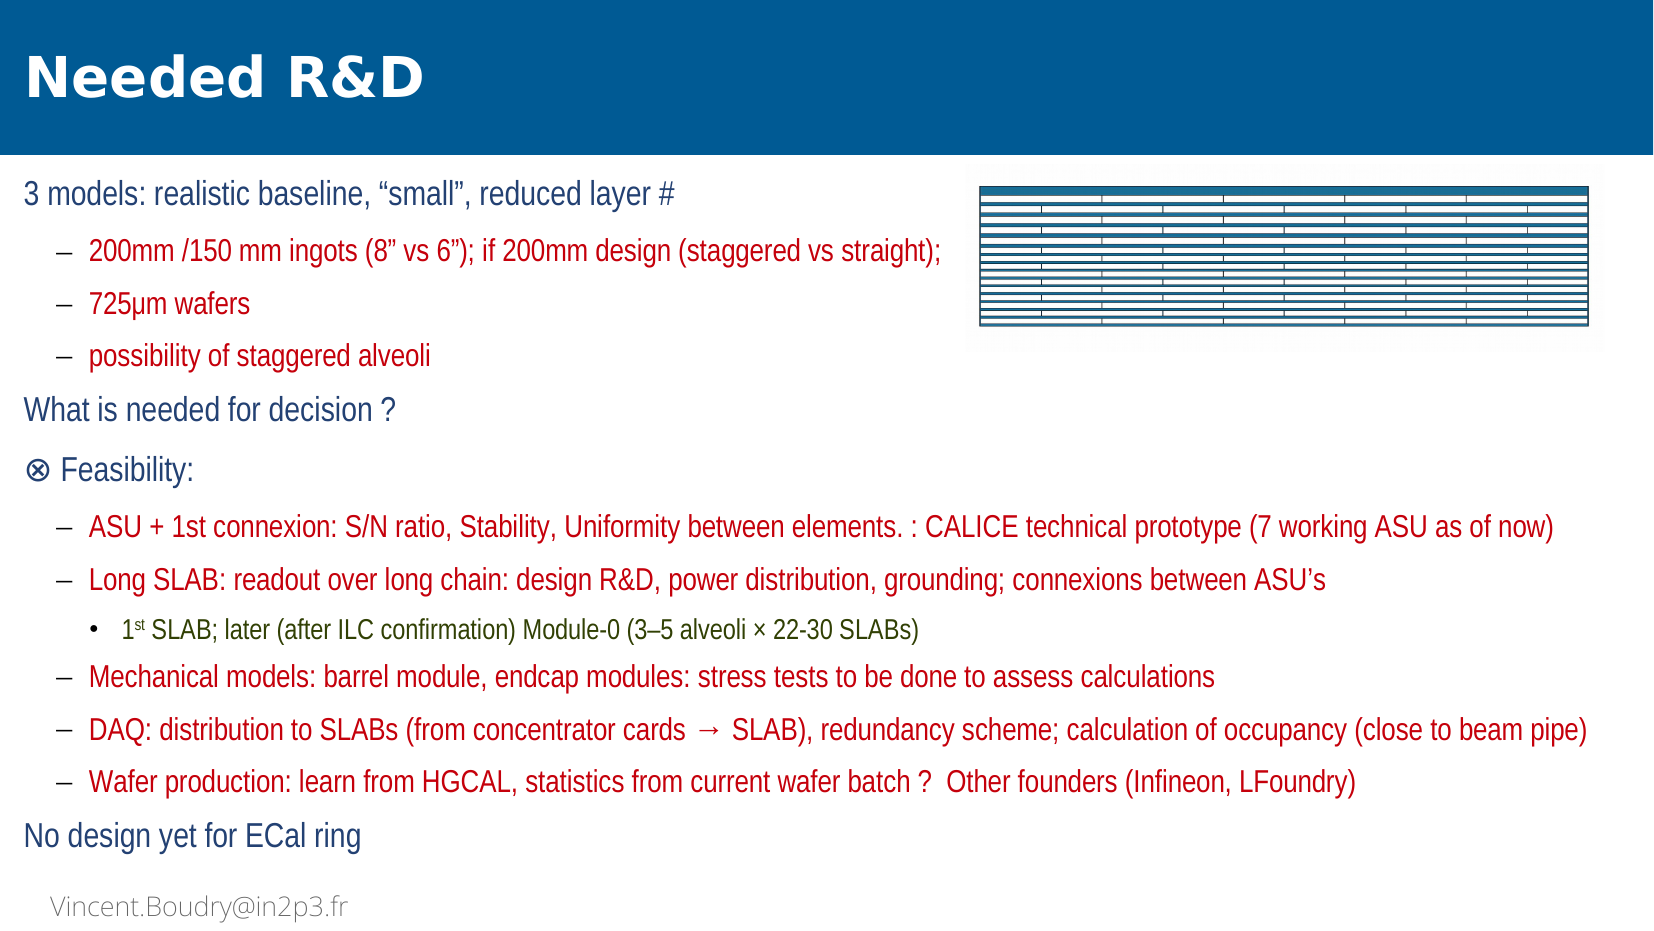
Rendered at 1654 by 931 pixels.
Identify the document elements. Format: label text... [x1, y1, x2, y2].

list 3 models: realistic baseline, “small”, reduced layer # 200mm /150 mm ingots (8” vs 6”); if 200mm design (staggered vs straight); 725μm wafers possibility of staggered alveoli What is needed for decision ? ⊗ Feasibility: ASU + 1st connexion: S/N ratio, Stability, Uniformity between elements. : CALICE technical prototype (7 working ASU as of now) Long SLAB: readout over long chain: design R&D, power distribution, grounding; connexions between ASU’s 1st SLAB; later (after ILC confirmation) Module-0 (3–5 alveoli × 22-30 SLABs) Mechanical models: barrel module, endcap modules: stress tests to be done to assess calculations DAQ: distribution to SLABs (from concentrator cards → SLAB), redundancy scheme; calculation of occupancy (close to beam pipe) Wafer production: learn from HGCAL, statistics from current wafer batch ? Other founders (Infineon, LFoundry) No design yet for ECal ring [23, 173, 1630, 867]
picture [965, 164, 1605, 352]
title Needed R&D [24, 12, 1635, 143]
